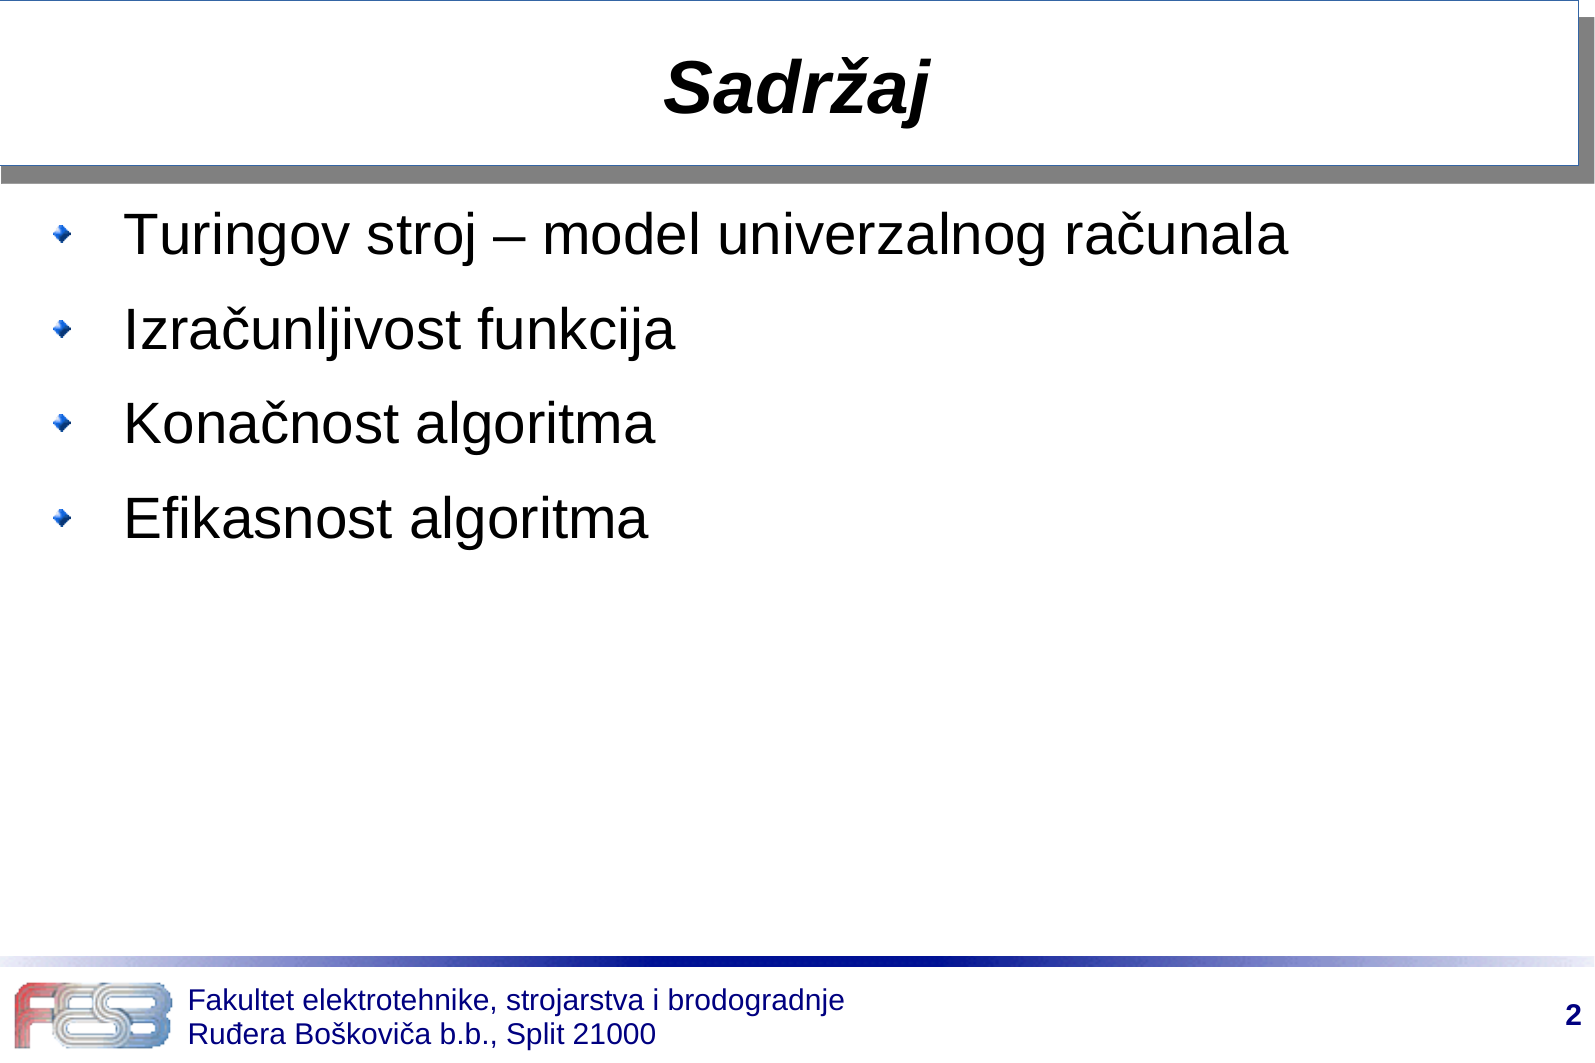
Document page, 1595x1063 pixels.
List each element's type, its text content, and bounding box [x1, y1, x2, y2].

list Turingov stroj – model univerzalnog računala Izračunljivost funkcija Konačnost algoritma Efikasnost algoritma [29, 201, 1565, 944]
title Sadržaj [0, 0, 1595, 175]
picture [9, 975, 177, 1059]
picture [0, 956, 1595, 967]
